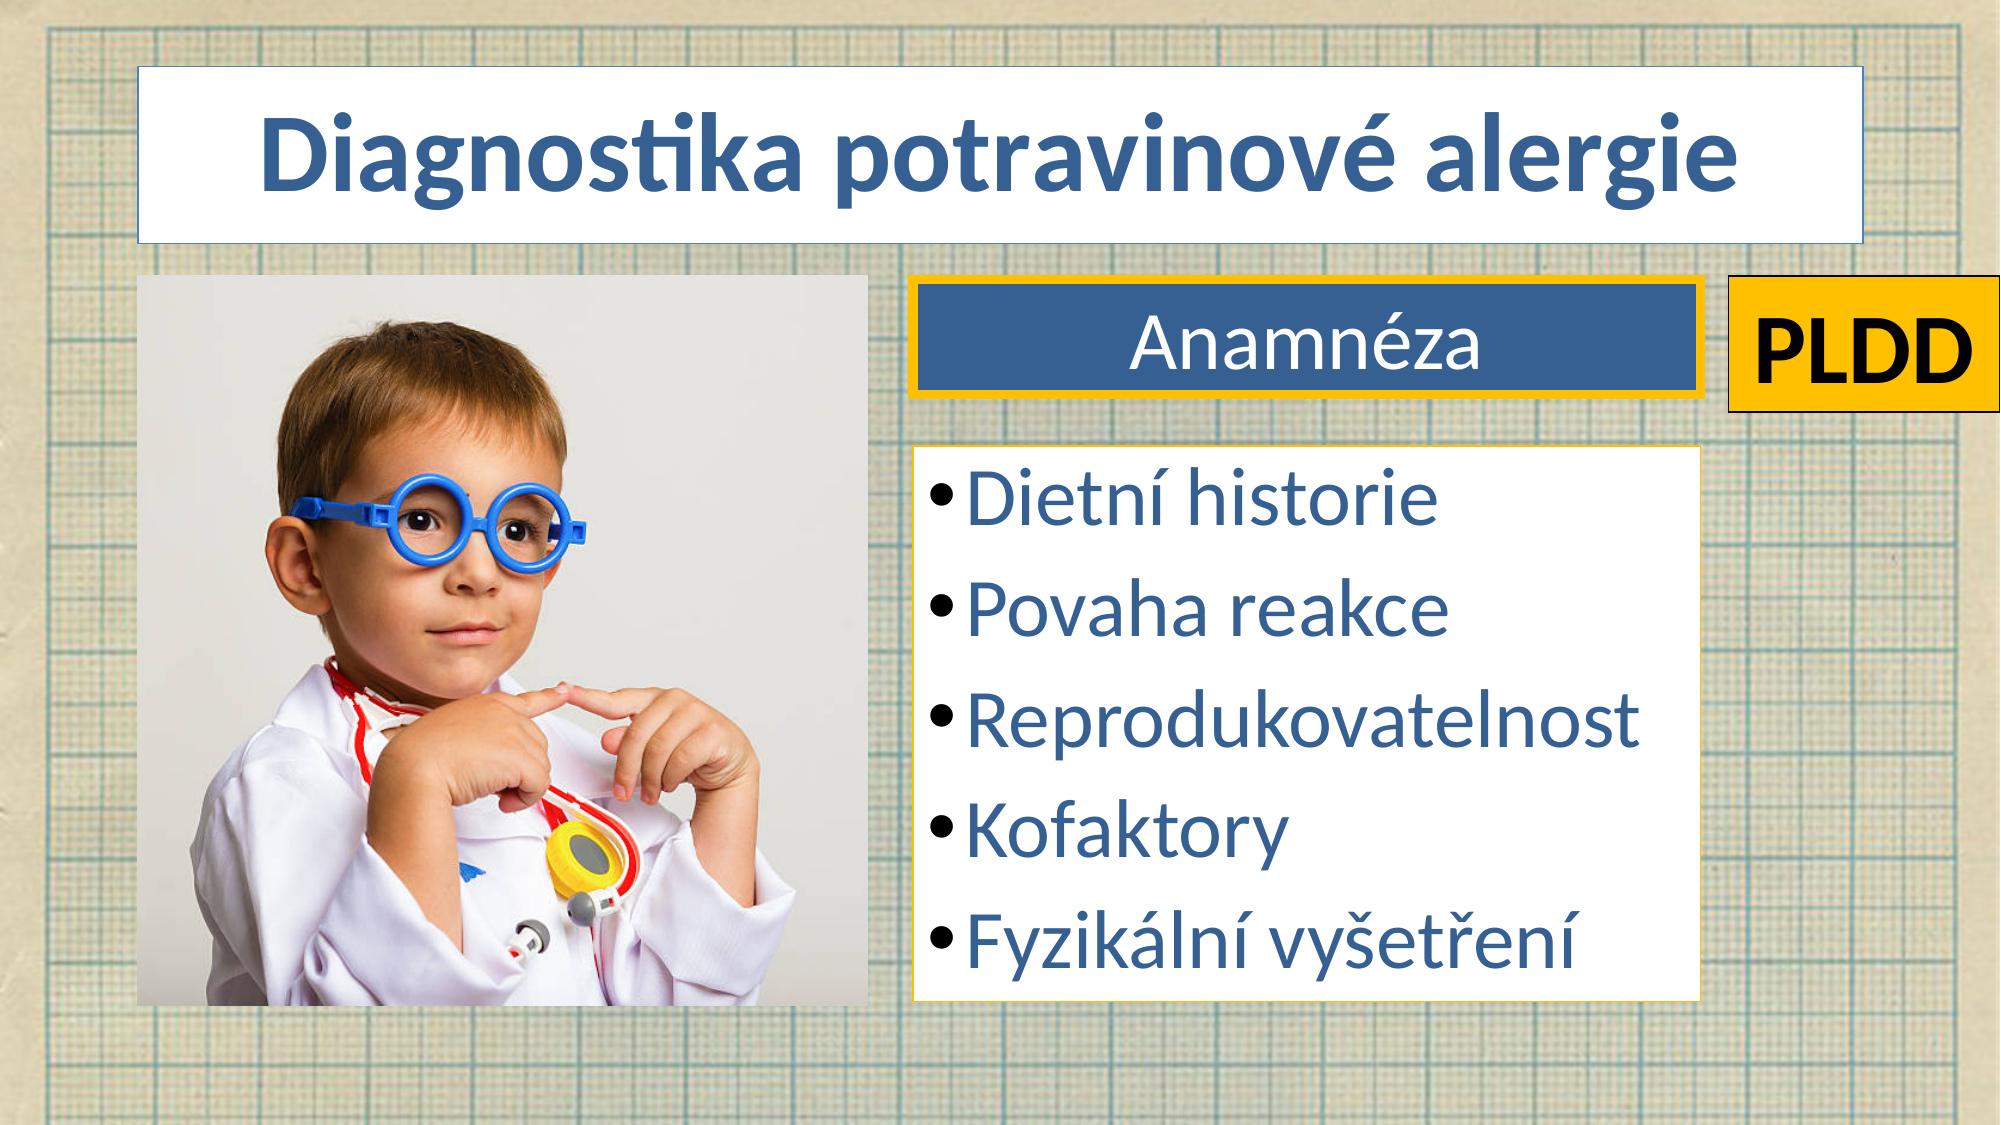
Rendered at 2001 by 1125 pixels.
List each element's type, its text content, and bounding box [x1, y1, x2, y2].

text_box Anamnéza [913, 279, 1700, 394]
text_box PLDD [1728, 275, 2000, 413]
picture [0, 0, 2000, 1125]
list Dietní historie Povaha reakce Reprodukovatelnost Kofaktory Fyzikální vyšetření [912, 446, 1701, 1002]
text_box Diagnostika potravinové alergie [137, 66, 1863, 244]
